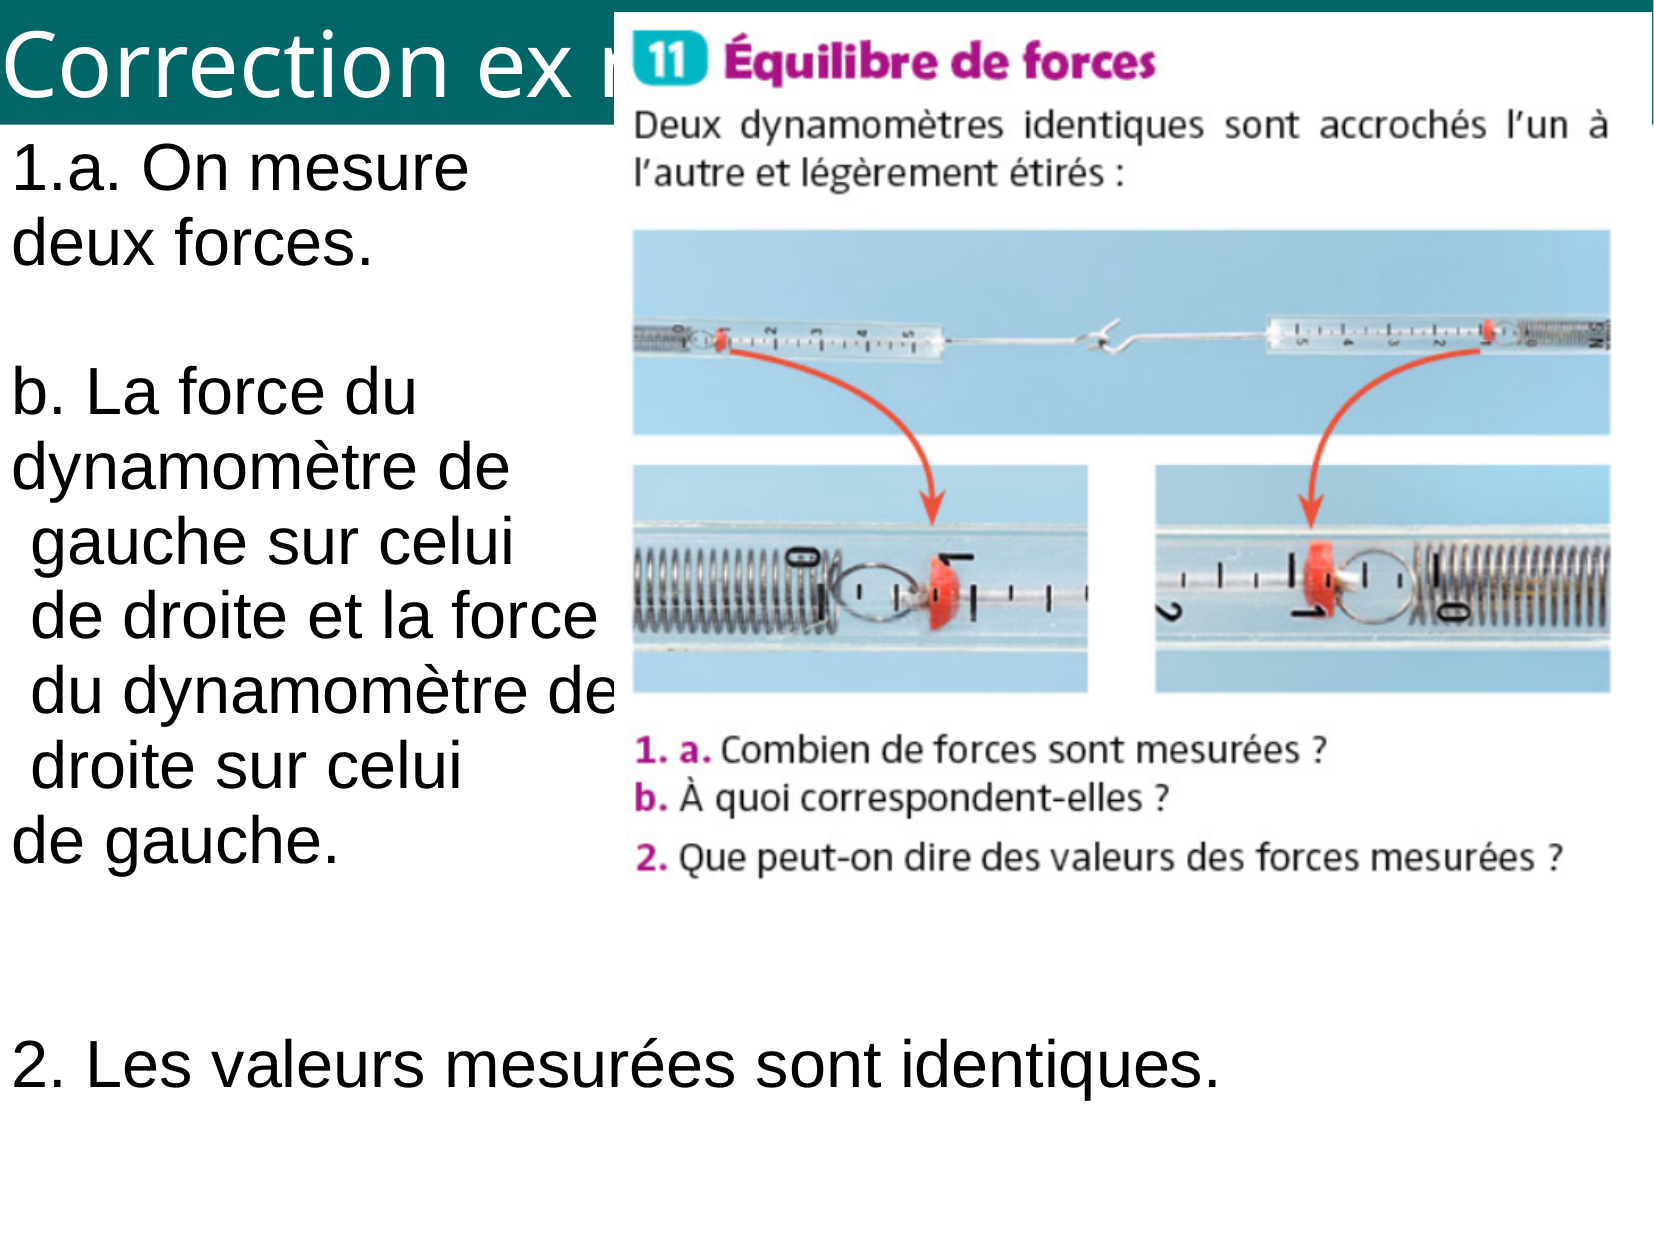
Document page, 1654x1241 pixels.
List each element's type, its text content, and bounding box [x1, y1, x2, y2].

picture [614, 12, 1652, 886]
subtitle 1.a. On mesure deux forces. b. La force du dynamomètre de gauche sur celui de droite et la force du dynamomètre de droite sur celui de gauche. 2. Les valeurs mesurées sont identiques. [11, 129, 1642, 1229]
title Correction ex no11 [0, 8, 1654, 116]
